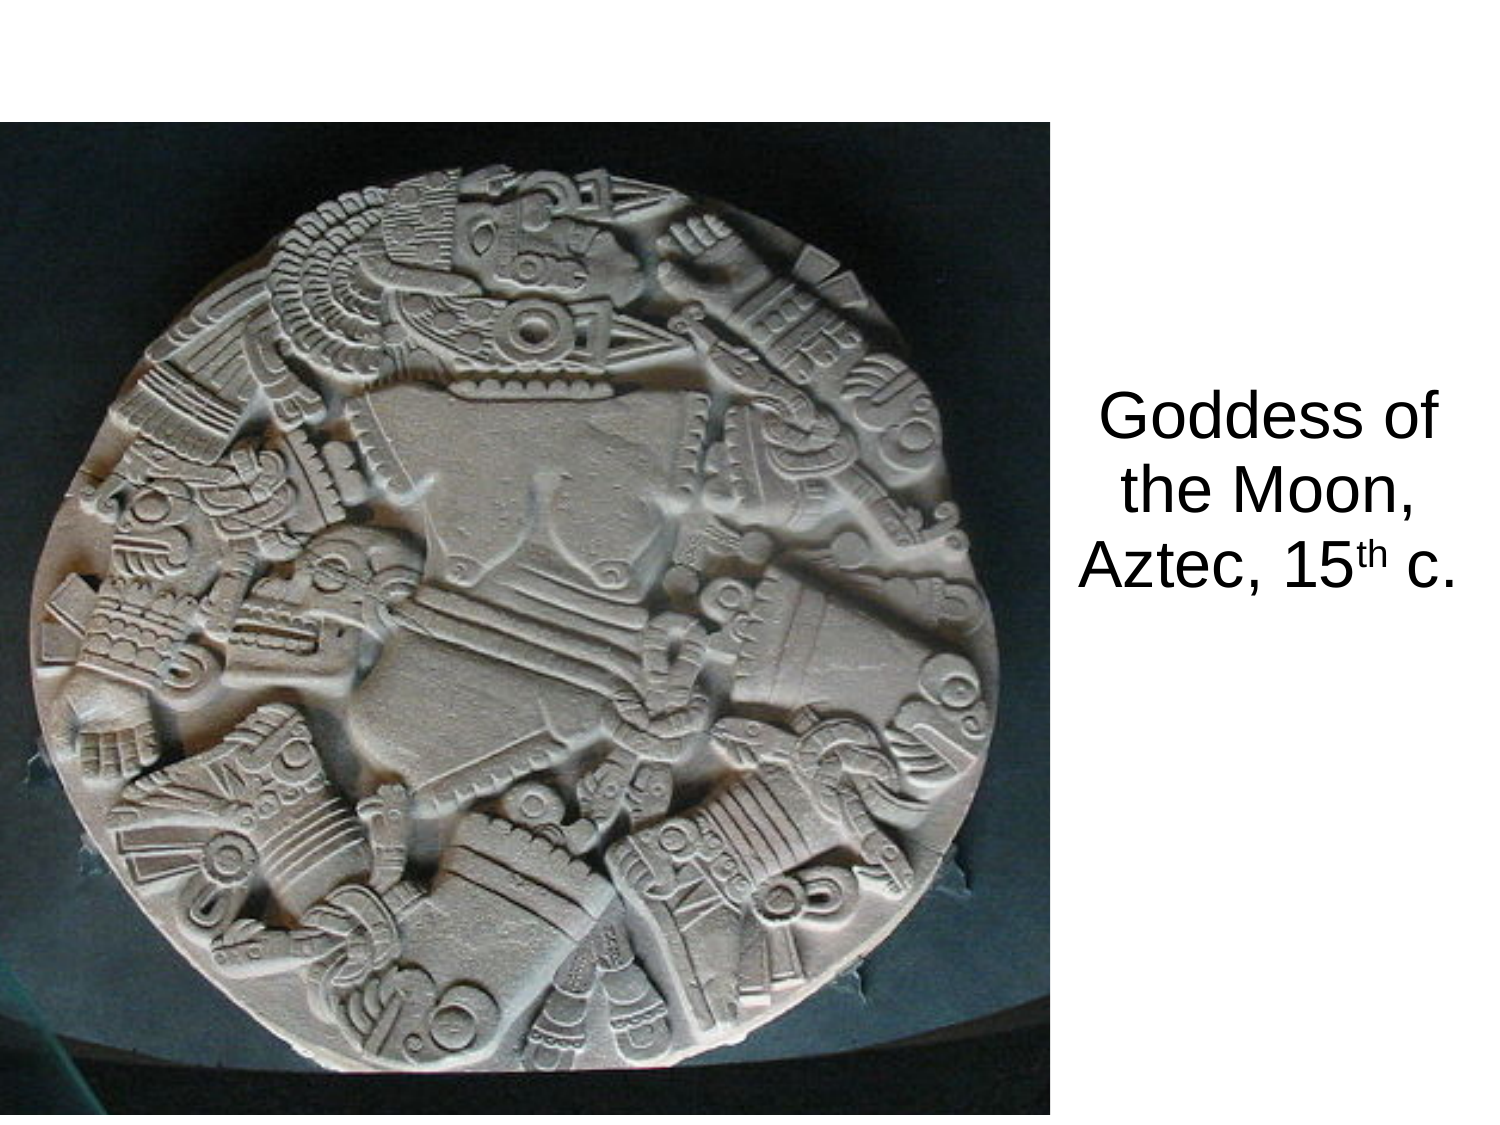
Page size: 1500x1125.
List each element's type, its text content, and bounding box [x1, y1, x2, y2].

picture [0, 122, 1051, 1115]
title Goddess of the Moon, Aztec, 15th c. [1037, 24, 1500, 955]
